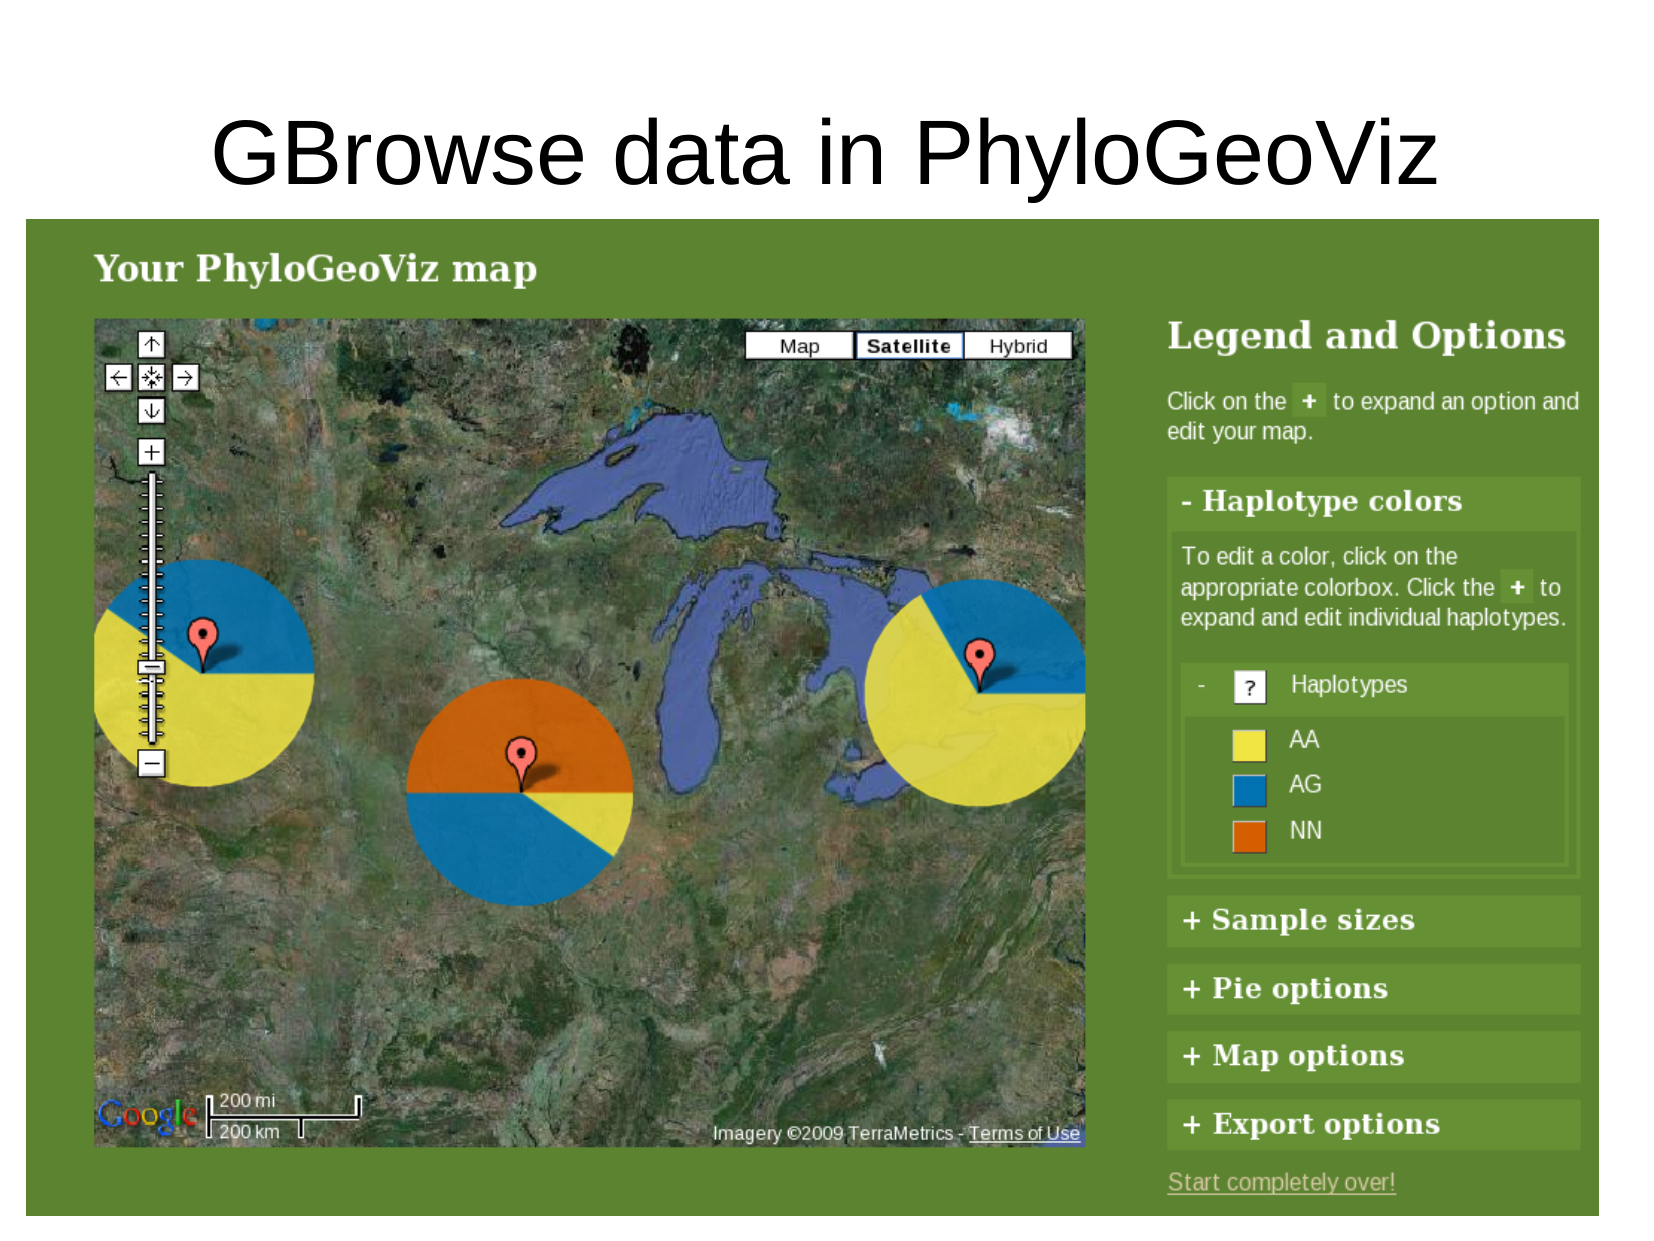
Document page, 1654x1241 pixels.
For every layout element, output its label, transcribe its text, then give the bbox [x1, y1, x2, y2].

picture [26, 219, 1599, 1216]
title GBrowse data in PhyloGeoViz [82, 49, 1571, 219]
